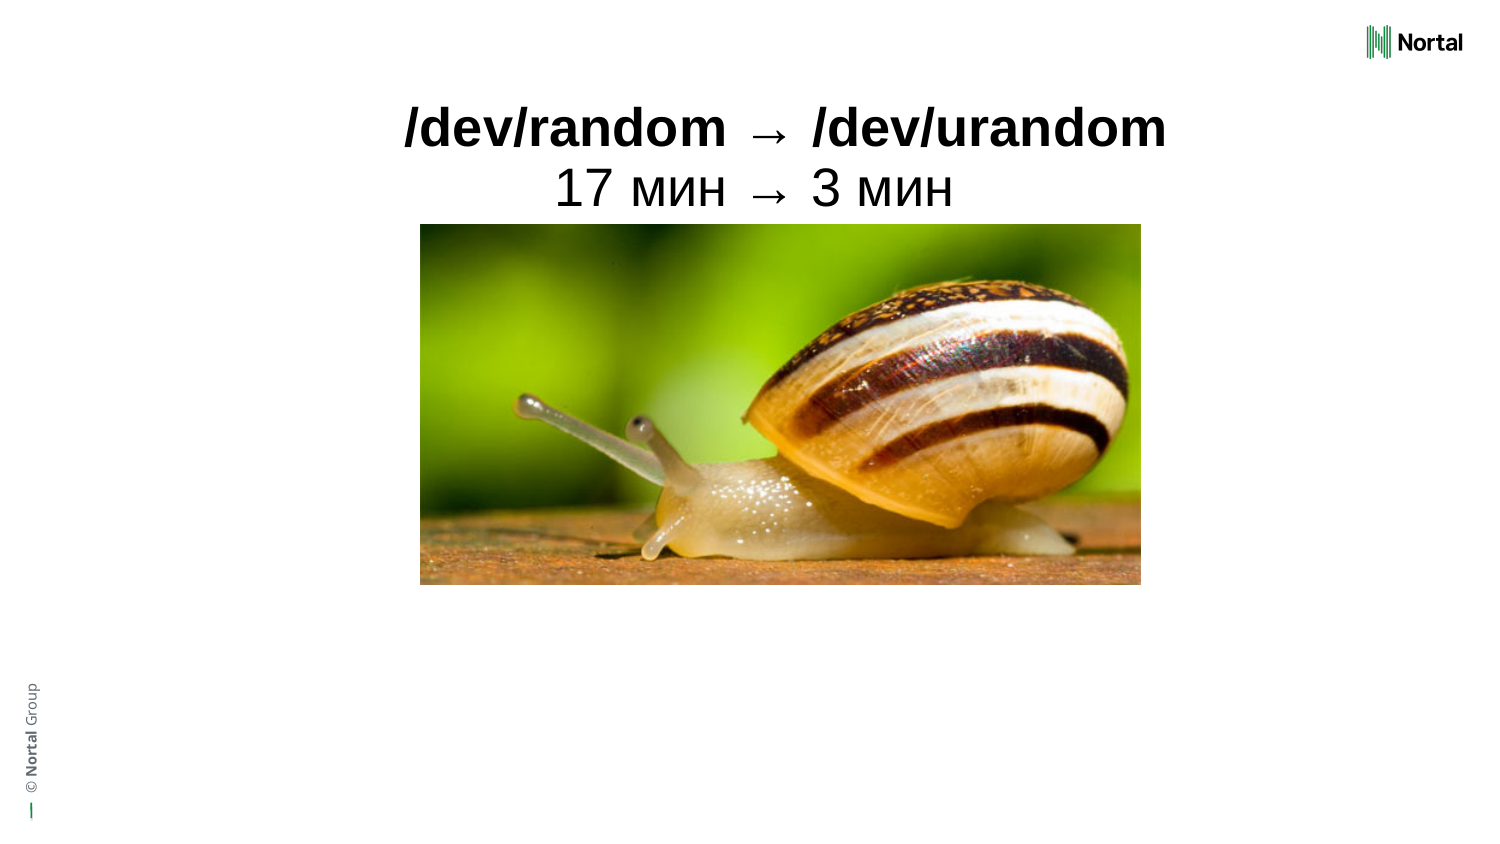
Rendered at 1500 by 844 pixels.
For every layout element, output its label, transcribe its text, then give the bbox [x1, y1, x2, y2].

text_box /dev/random → /dev/urandom 17 мин → 3 мин [390, 90, 1184, 226]
picture [420, 224, 1141, 586]
